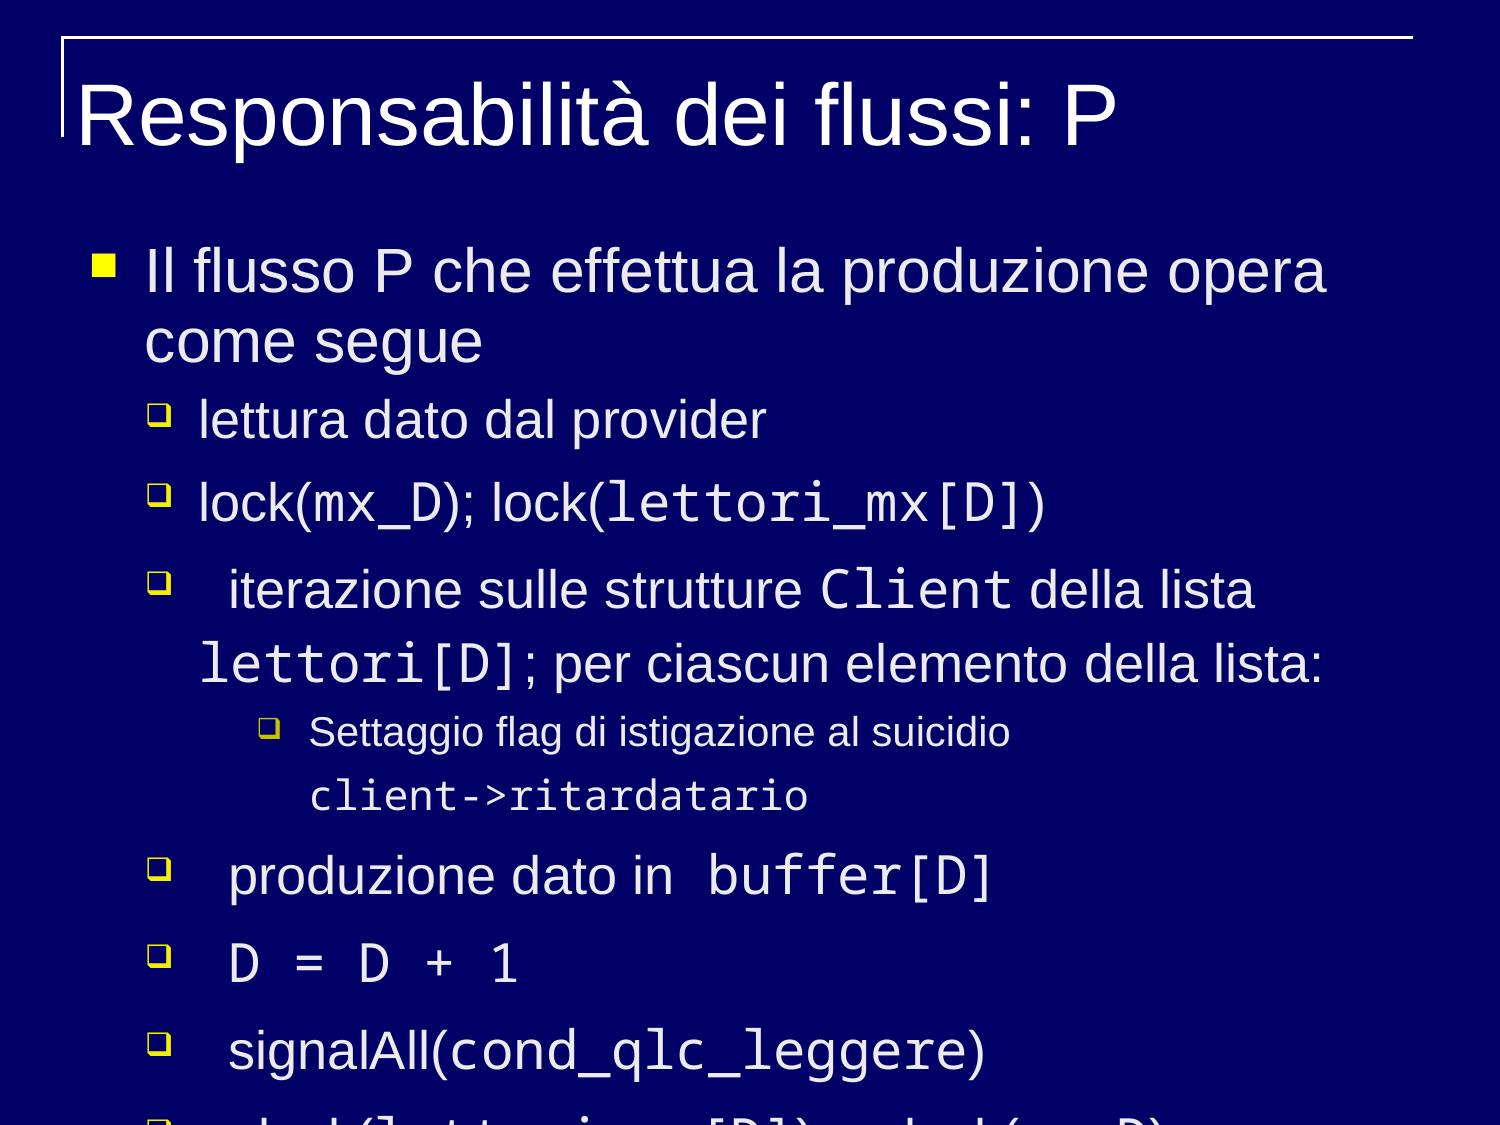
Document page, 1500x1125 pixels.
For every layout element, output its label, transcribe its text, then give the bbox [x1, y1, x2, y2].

title Responsabilità dei flussi: P [75, 52, 1426, 178]
list Il flusso P che effettua la produzione opera come segue lettura dato dal provider lock(mx_D); lock(lettori_mx[D]) iterazione sulle strutture Client della lista lettori[D]; per ciascun elemento della lista: Settaggio flag di istigazione al suicidio client->ritardatario produzione dato in buffer[D] D = D + 1 signalAll(cond_qlc_leggere) unlock(lettori_mx[D]); unlock(mx_D) [88, 236, 1439, 1103]
